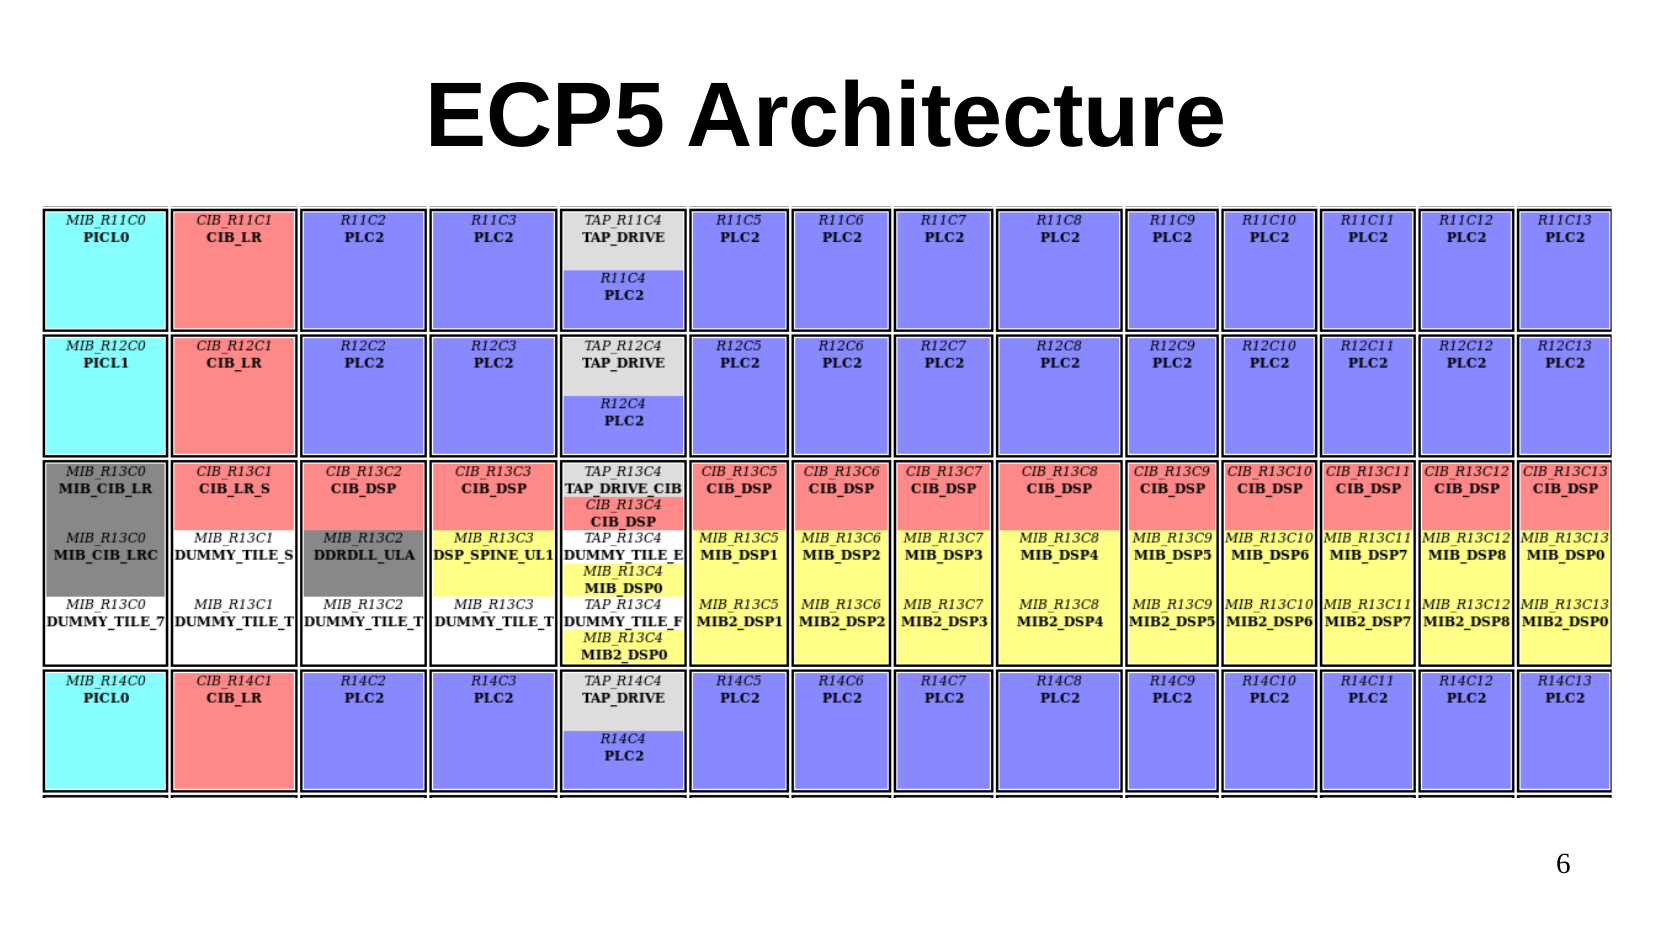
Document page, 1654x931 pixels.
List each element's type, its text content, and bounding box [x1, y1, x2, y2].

picture [41, 206, 1612, 798]
title ECP5 Architecture [82, 37, 1571, 193]
